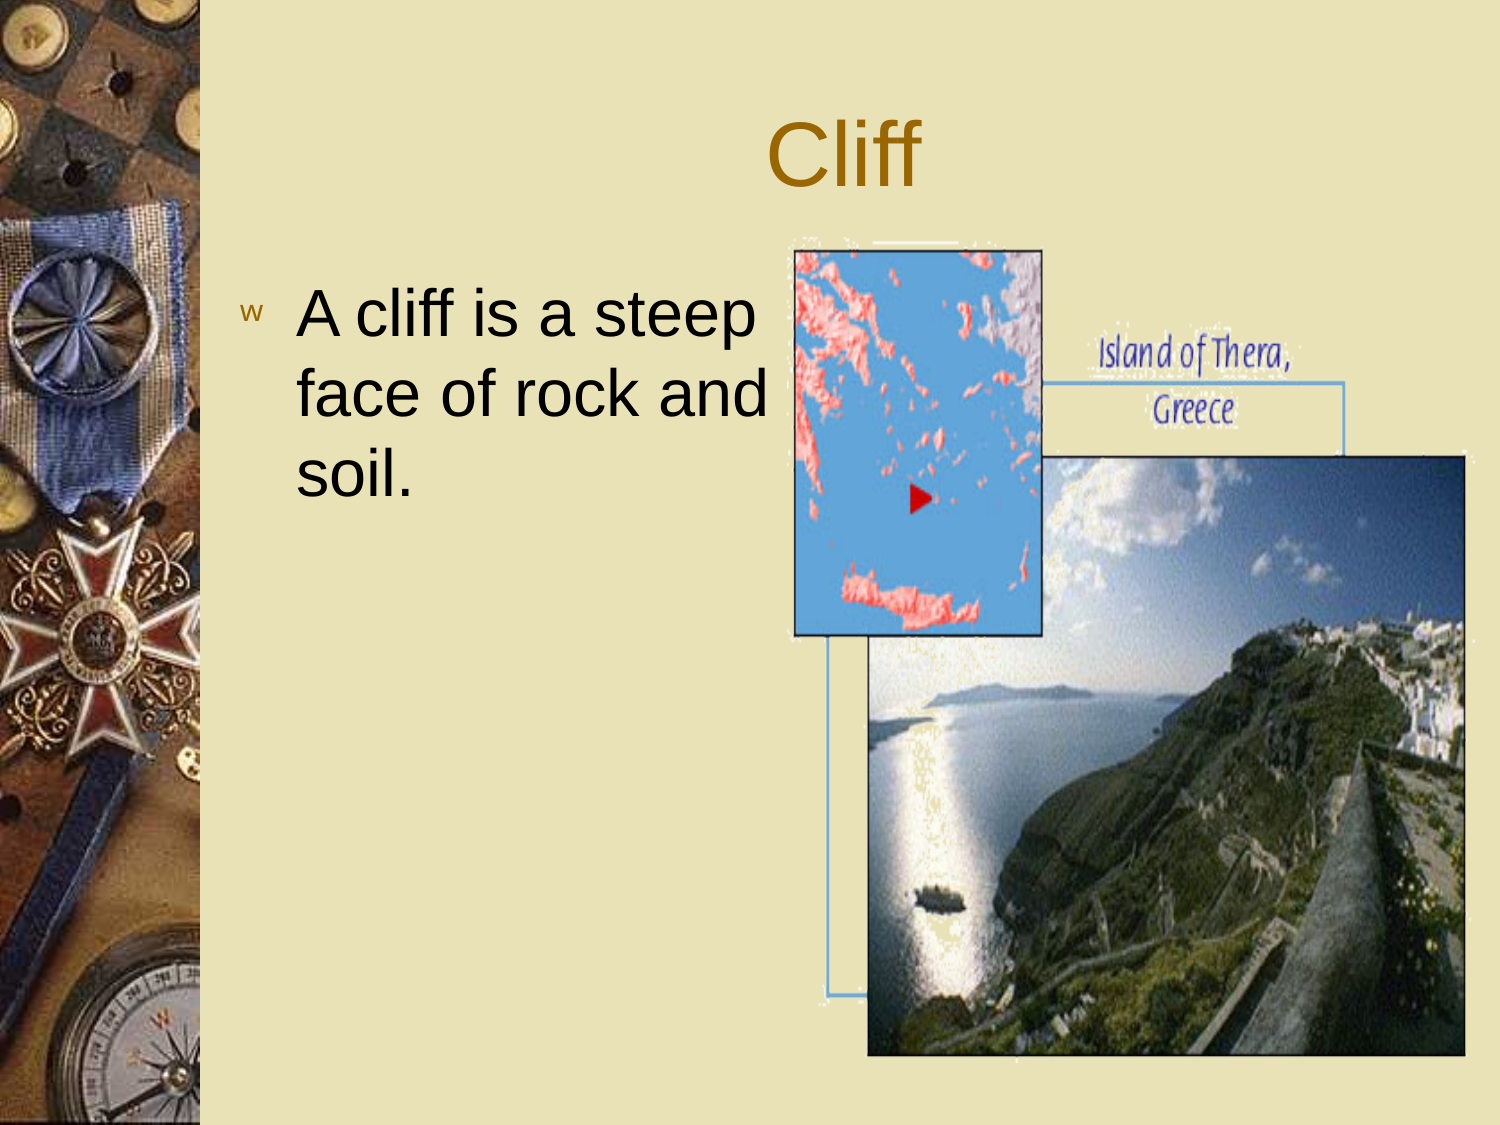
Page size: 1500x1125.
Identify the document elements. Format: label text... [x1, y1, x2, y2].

list A cliff is a steep face of rock and soil. [225, 262, 787, 1000]
picture [0, 0, 200, 1125]
title Cliff [225, 87, 1463, 262]
picture [787, 237, 1475, 1063]
